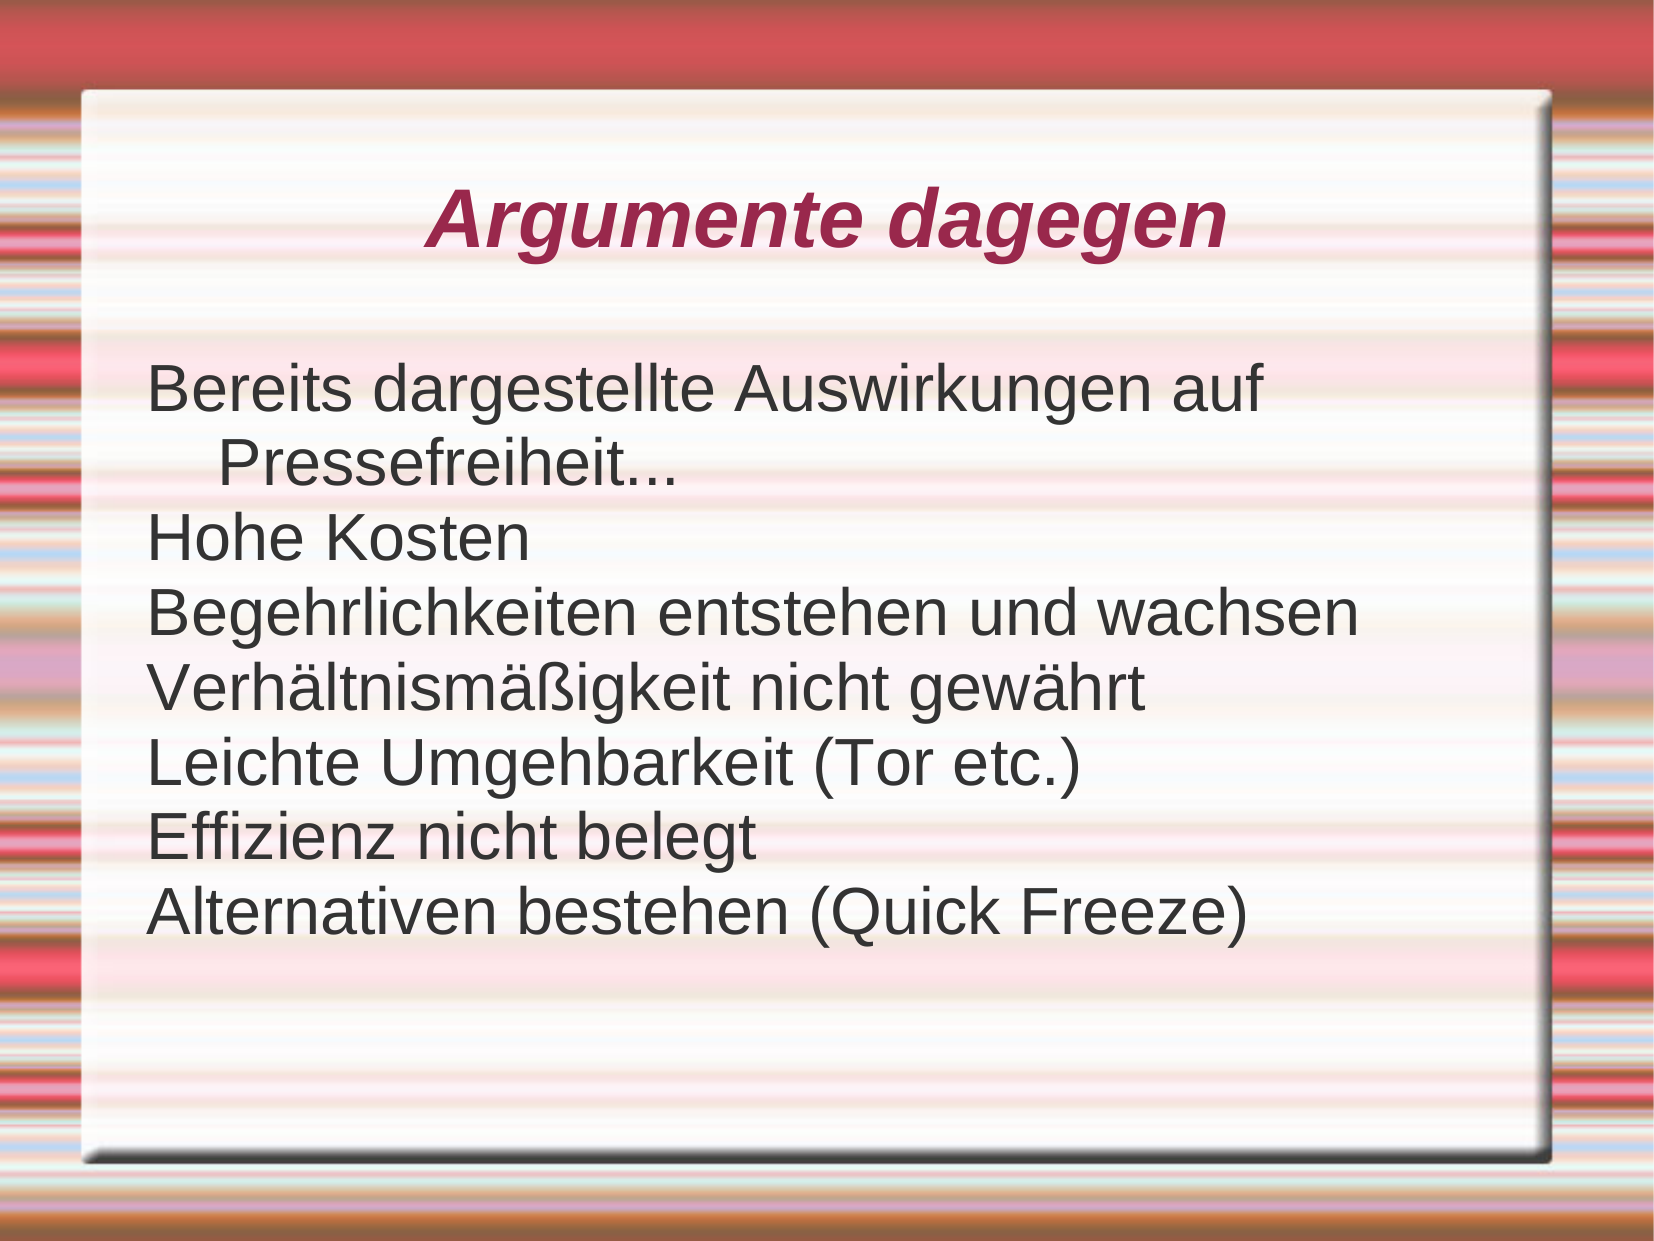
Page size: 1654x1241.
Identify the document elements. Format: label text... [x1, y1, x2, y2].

list Bereits dargestellte Auswirkungen auf Pressefreiheit... Hohe Kosten Begehrlichkeiten entstehen und wachsen Verhältnismäßigkeit nicht gewährt Leichte Umgehbarkeit (Tor etc.) Effizienz nicht belegt Alternativen bestehen (Quick Freeze) [134, 350, 1516, 1133]
picture [0, 0, 1654, 1241]
title Argumente dagegen [121, 114, 1534, 322]
